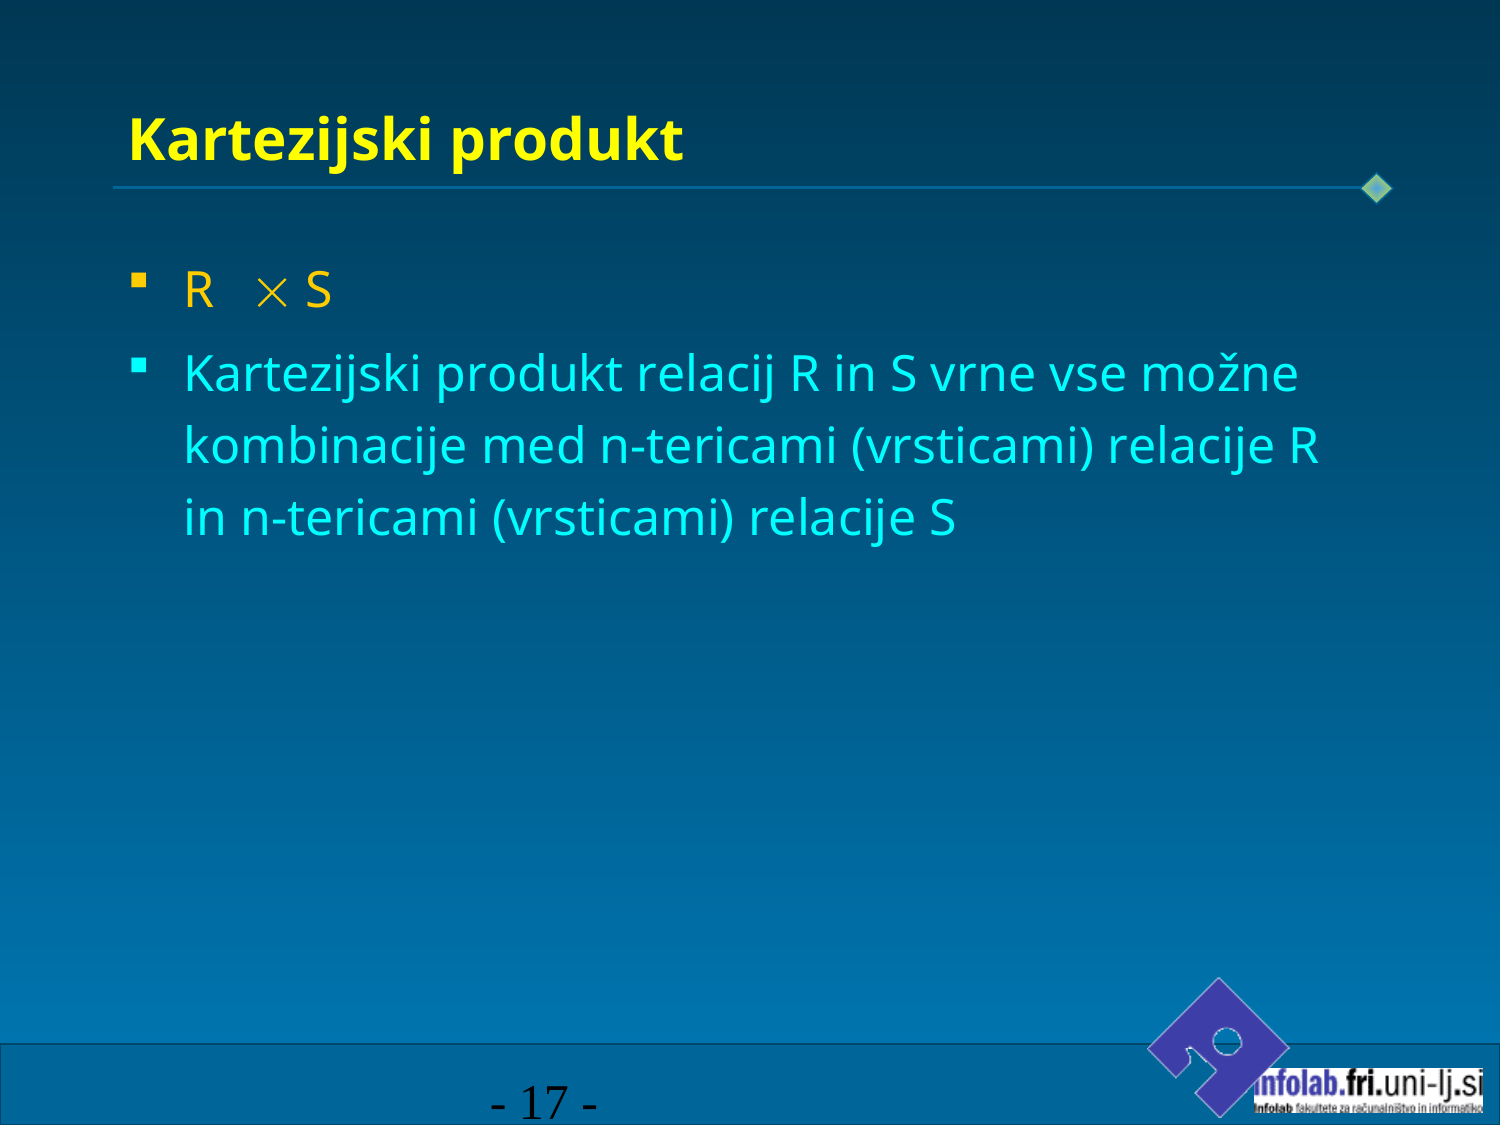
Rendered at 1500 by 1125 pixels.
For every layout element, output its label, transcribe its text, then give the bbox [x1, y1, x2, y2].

title Kartezijski produkt [112, 94, 1388, 181]
picture [1149, 978, 1482, 1117]
list R  S Kartezijski produkt relacij R in S vrne vse možne kombinacije med n-tericami (vrsticami) relacije R in n-tericami (vrsticami) relacije S [112, 237, 1388, 963]
